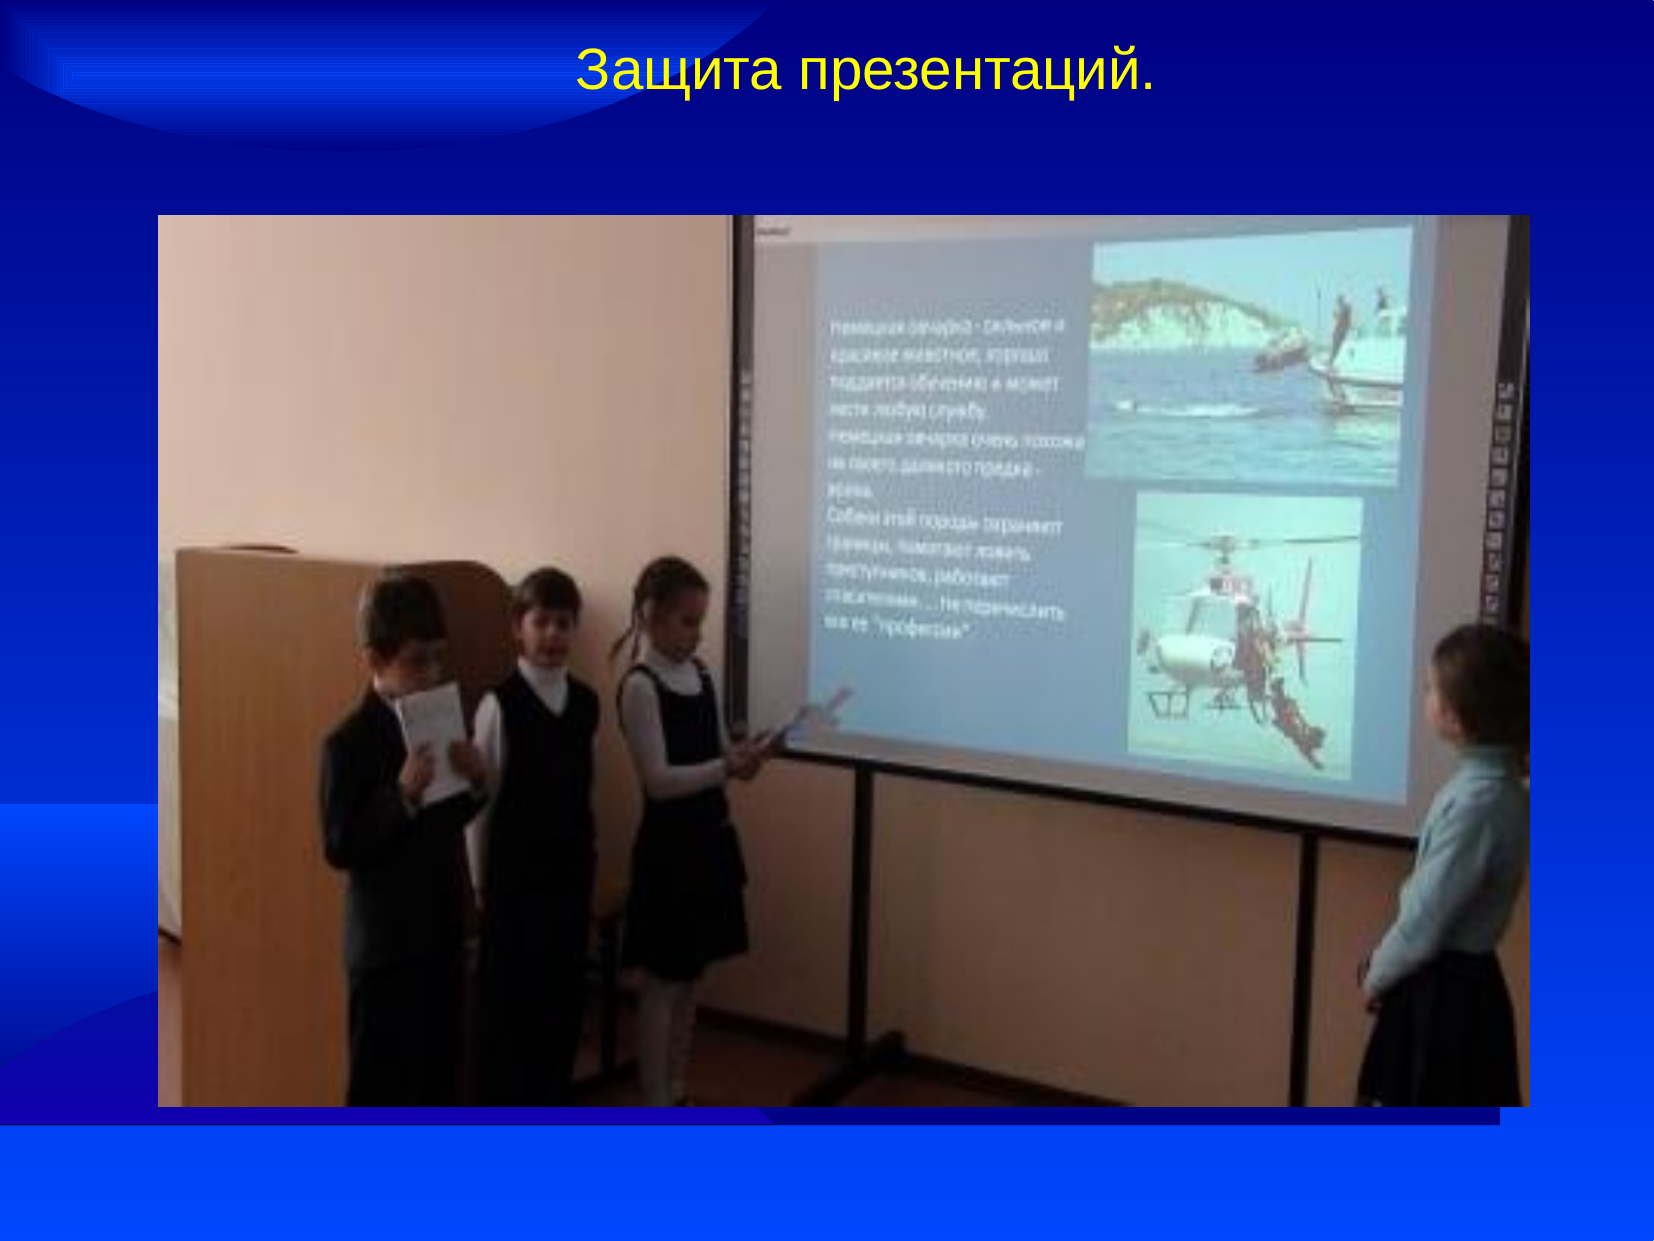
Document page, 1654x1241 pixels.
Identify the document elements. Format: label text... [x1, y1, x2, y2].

picture [158, 215, 1530, 1107]
text_box Защита презентаций. [561, 29, 1654, 110]
